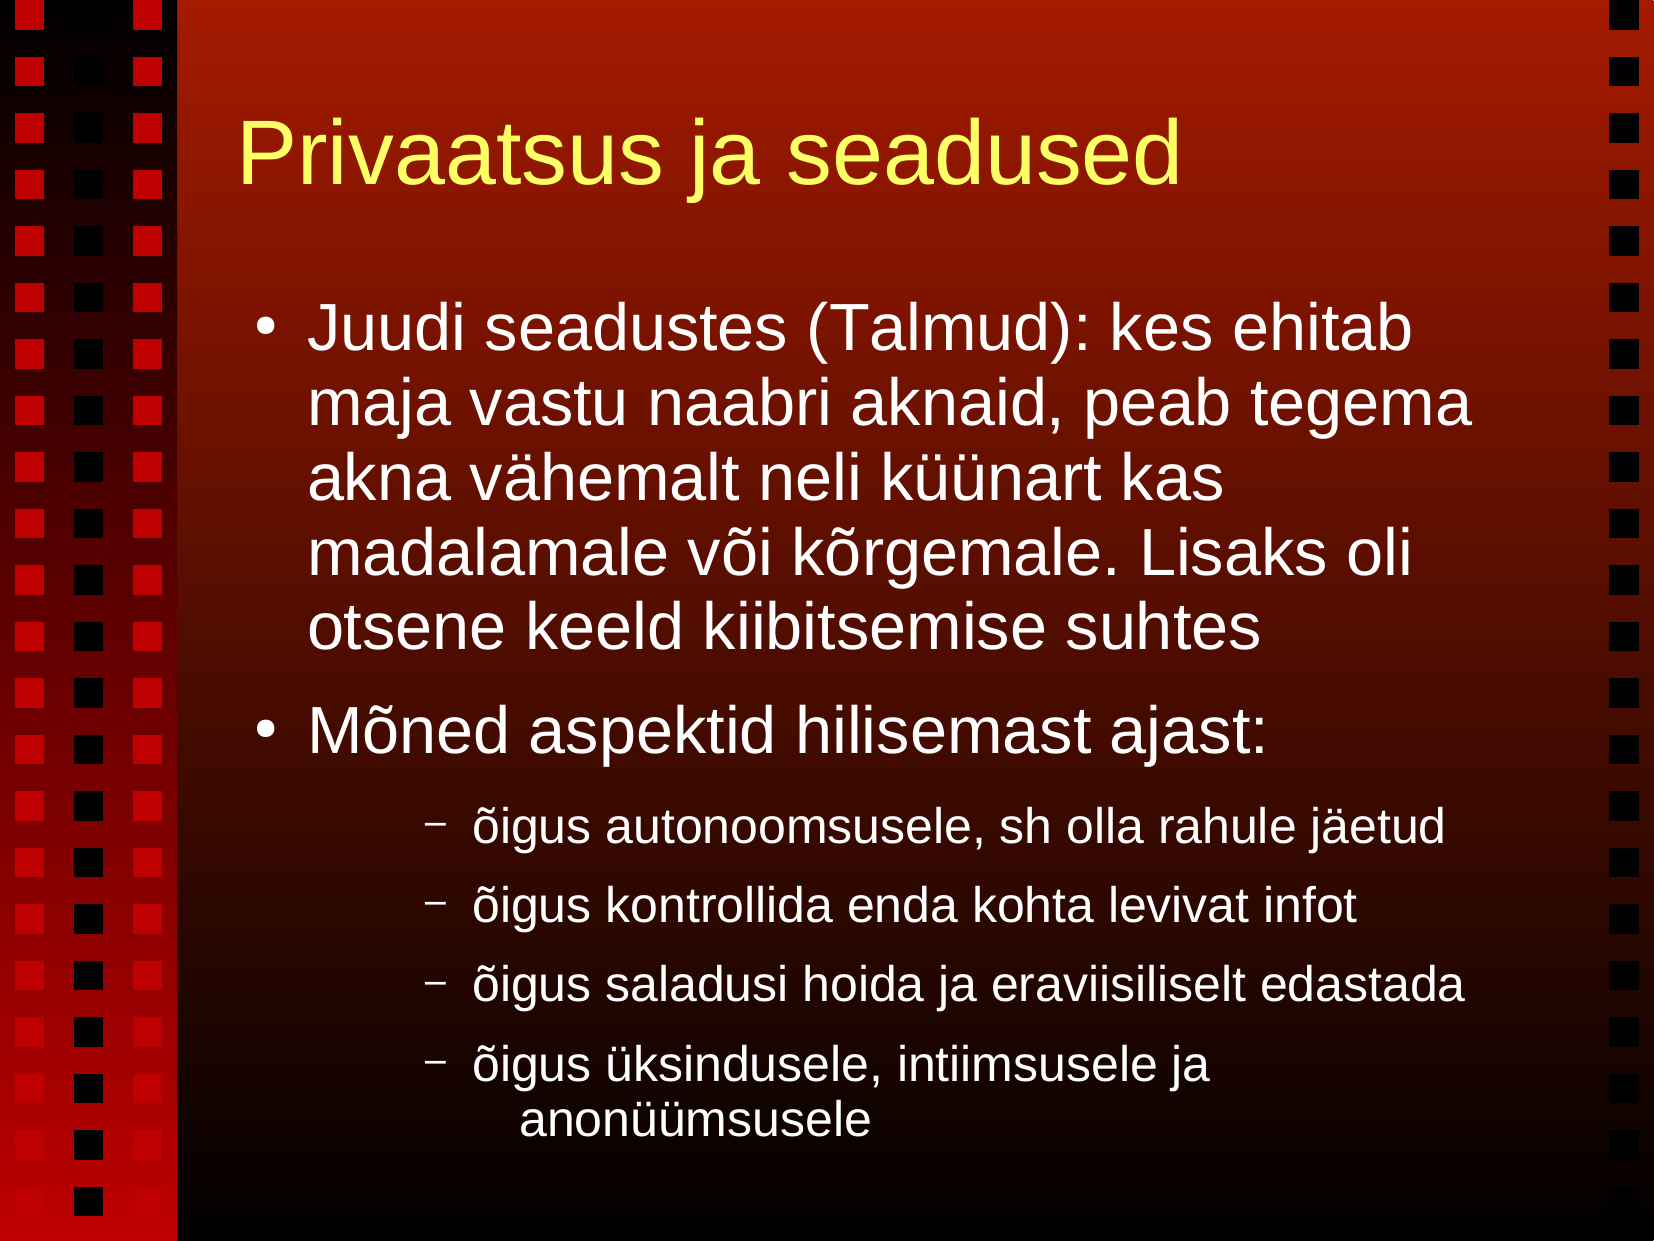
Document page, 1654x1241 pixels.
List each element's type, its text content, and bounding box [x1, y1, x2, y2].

title Privaatsus ja seadused [236, 49, 1571, 257]
list Juudi seadustes (Talmud): kes ehitab maja vastu naabri aknaid, peab tegema akna vähemalt neli küünart kas madalamale või kõrgemale. Lisaks oli otsene keeld kiibitsemise suhtes Mõned aspektid hilisemast ajast: õigus autonoomsusele, sh olla rahule jäetud õigus kontrollida enda kohta levivat infot õigus saladusi hoida ja eraviisiliselt edastada õigus üksindusele, intiimsusele ja anonüümsusele [236, 290, 1571, 1148]
